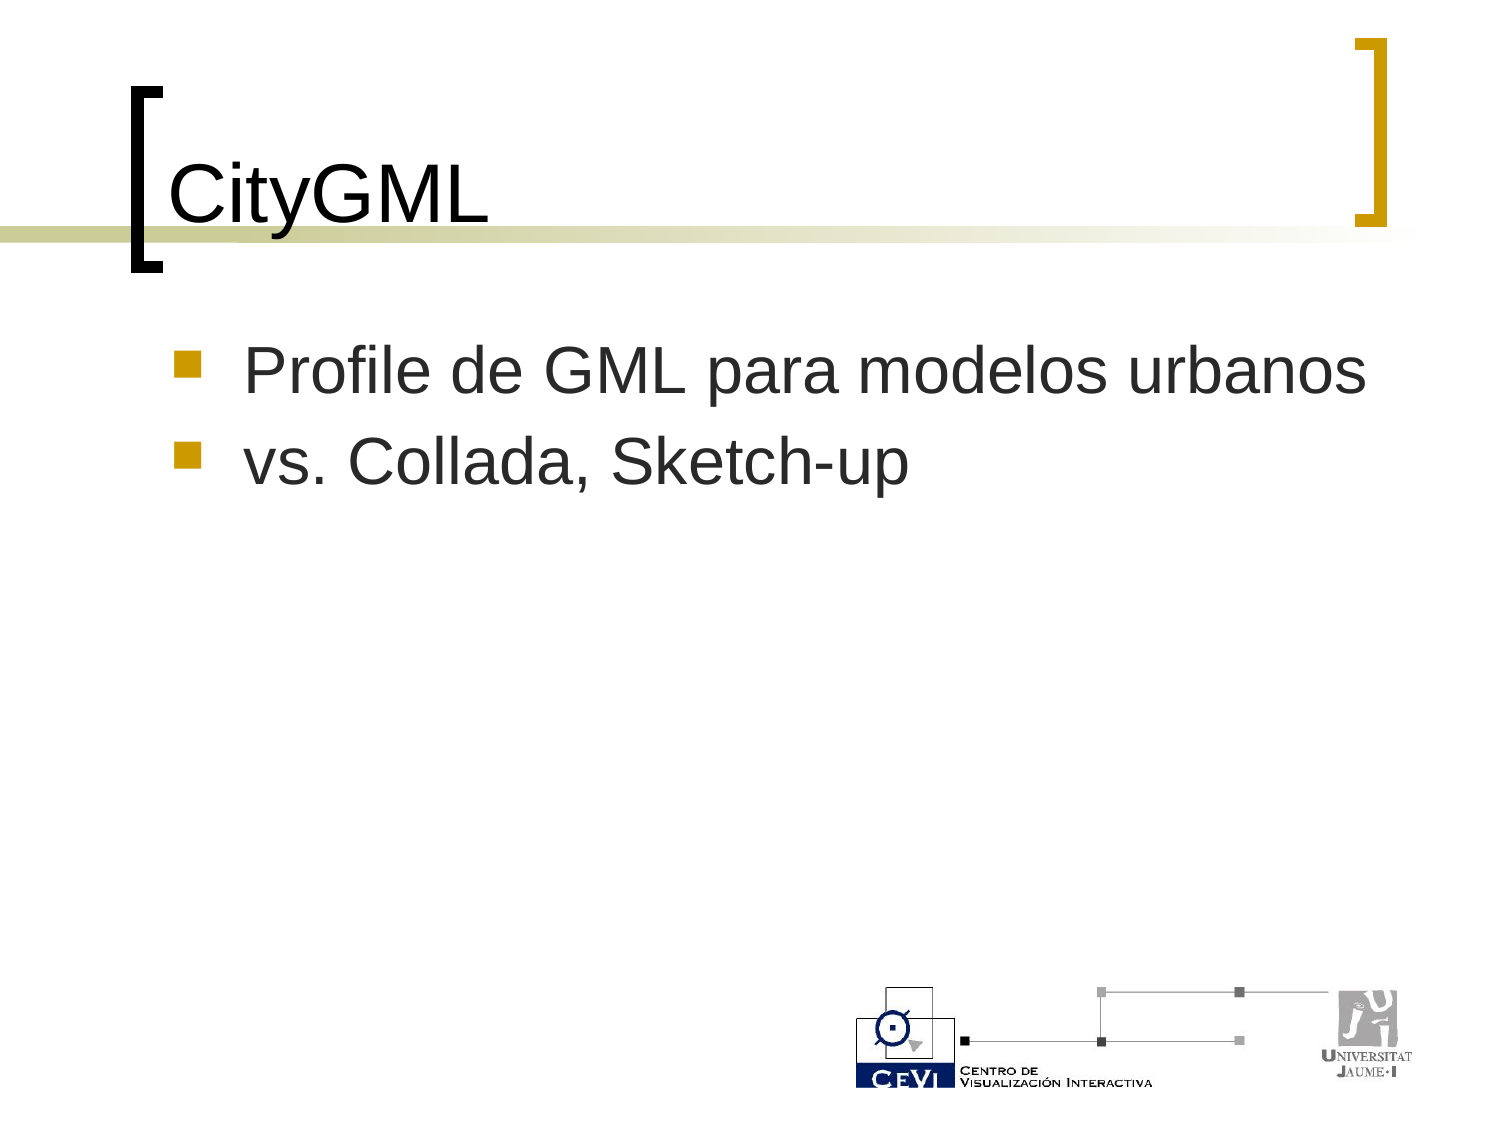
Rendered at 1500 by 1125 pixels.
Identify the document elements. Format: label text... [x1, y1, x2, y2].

title CityGML [152, 15, 1328, 248]
list Profile de GML para modelos urbanos vs. Collada, Sketch-up [155, 324, 1413, 1001]
picture [856, 1001, 1412, 1088]
